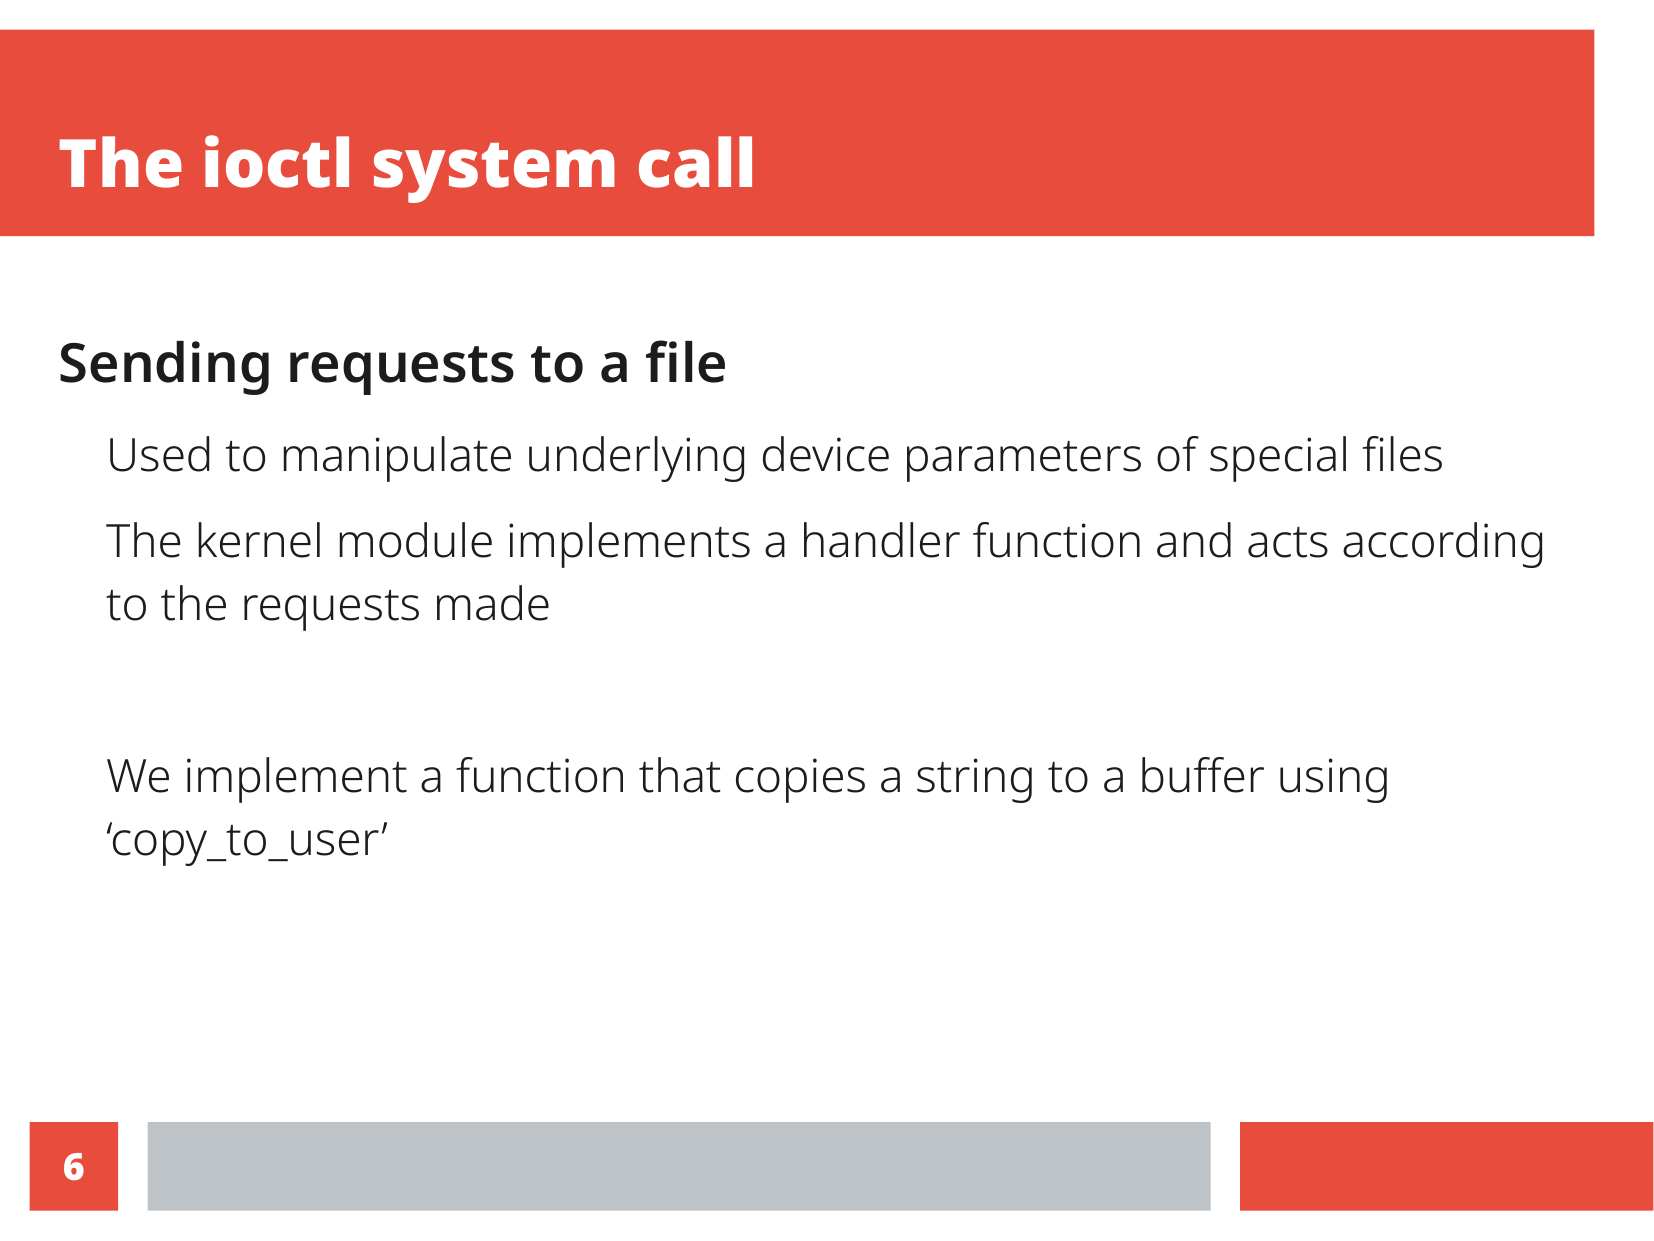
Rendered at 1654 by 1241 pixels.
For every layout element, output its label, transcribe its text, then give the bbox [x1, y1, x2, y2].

title The ioctl system call [59, 59, 1595, 207]
list Sending requests to a file Used to manipulate underlying device parameters of special files The kernel module implements a handler function and acts according to the requests made We implement a function that copies a string to a buffer using ‘copy_to_user’ [59, 324, 1565, 1093]
